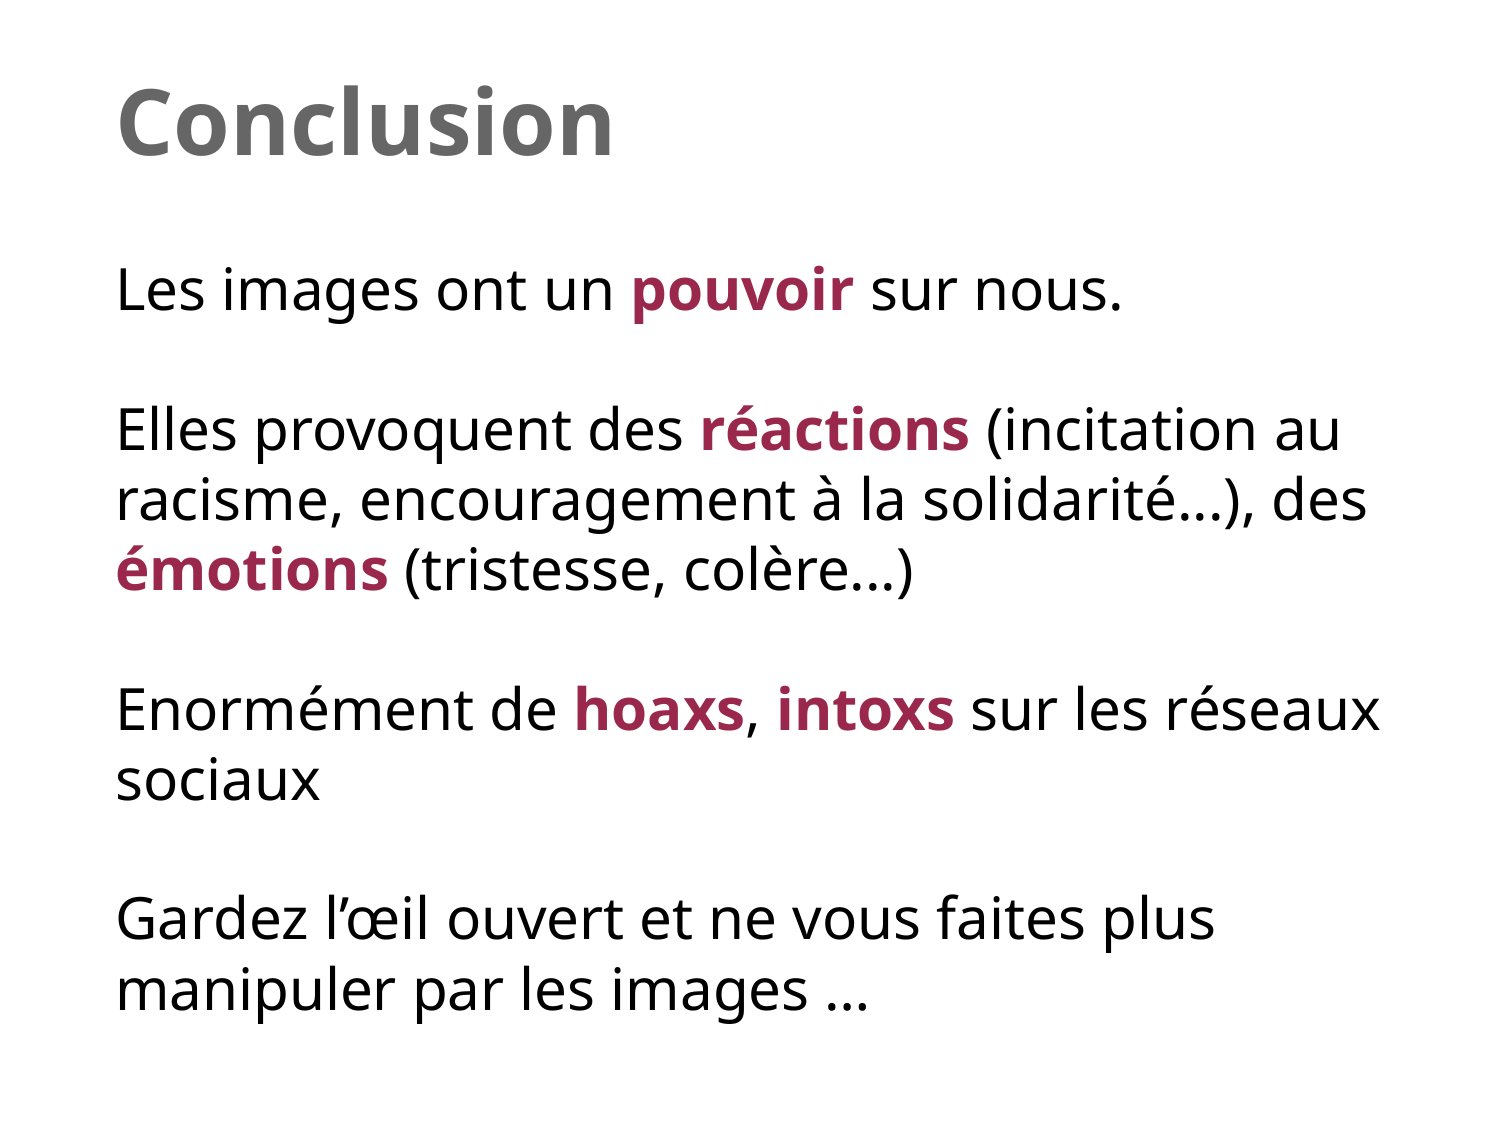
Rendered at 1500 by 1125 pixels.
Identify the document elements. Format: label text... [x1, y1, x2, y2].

text_box Conclusion [100, 37, 1438, 199]
text_box Les images ont un pouvoir sur nous. Elles provoquent des réactions (incitation au racisme, encouragement à la solidarité...), des émotions (tristesse, colère...) Enormément de hoaxs, intoxs sur les réseaux sociaux Gardez l’œil ouvert et ne vous faites plus manipuler par les images … [100, 199, 1438, 937]
